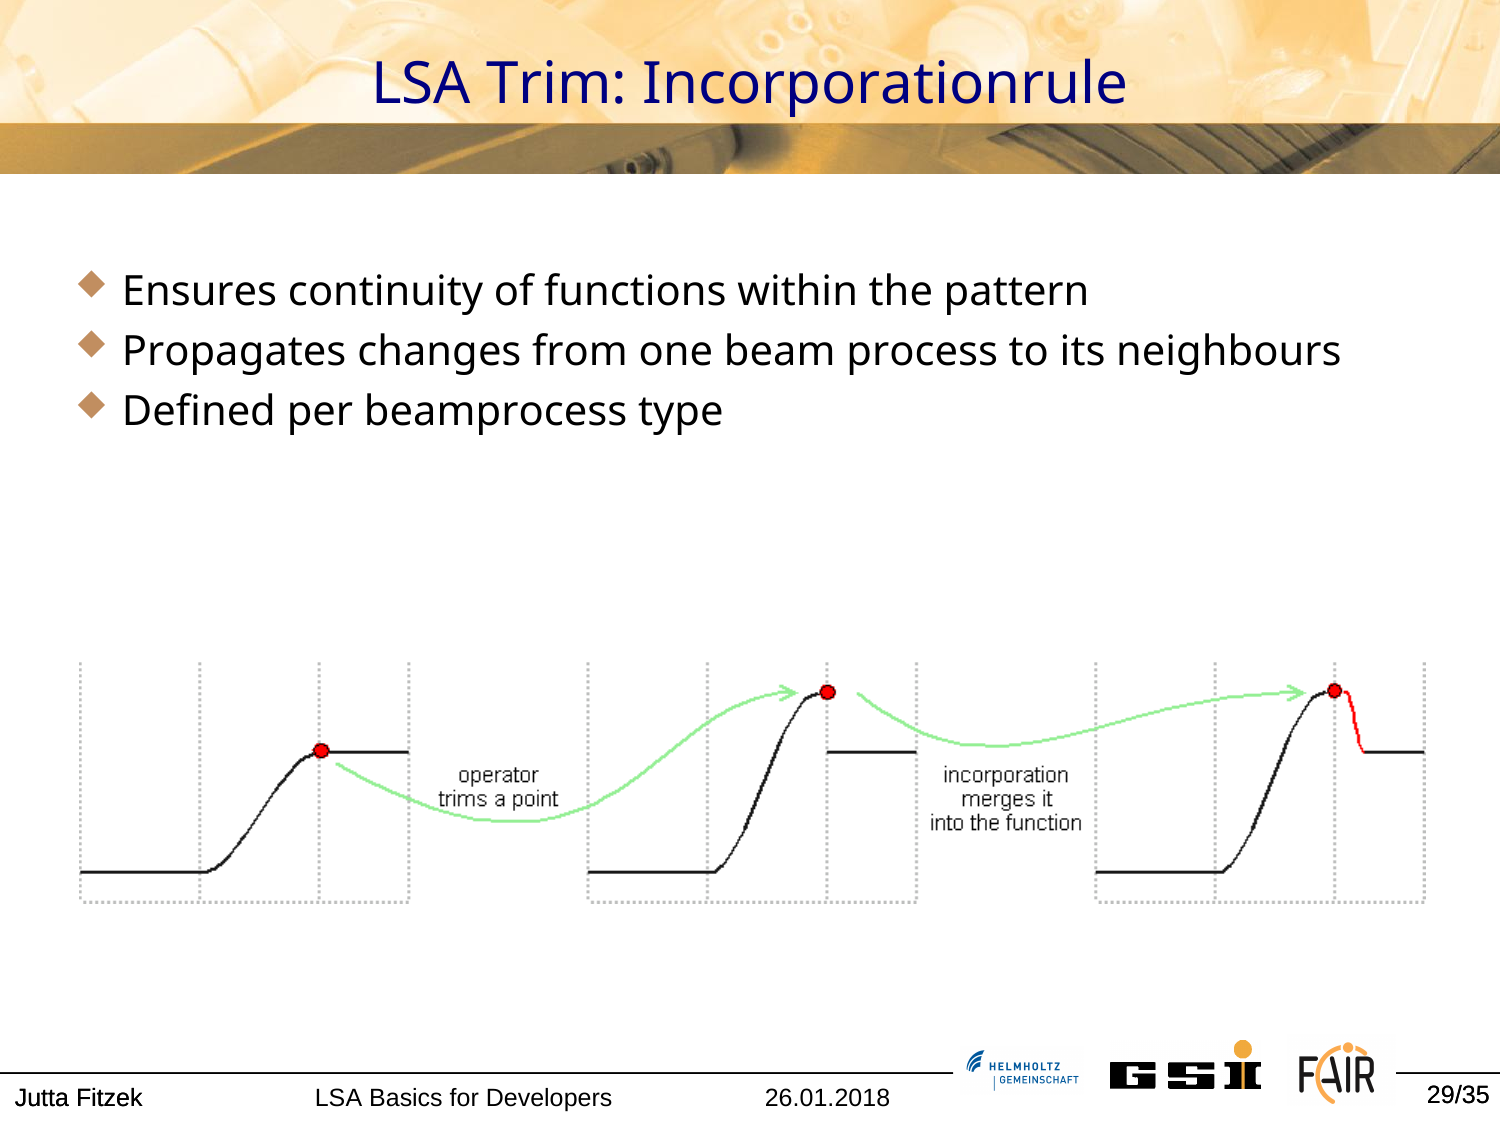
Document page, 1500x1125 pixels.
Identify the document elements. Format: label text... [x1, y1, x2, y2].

list Ensures continuity of functions within the pattern Propagates changes from one beam process to its neighbours Defined per beamprocess type [75, 263, 1425, 1006]
picture [960, 1046, 1084, 1095]
picture [1110, 1040, 1261, 1089]
picture [79, 661, 1426, 904]
picture [0, 0, 1500, 175]
title LSA Trim: Incorporationrule [75, 0, 1425, 174]
picture [1287, 1034, 1396, 1106]
